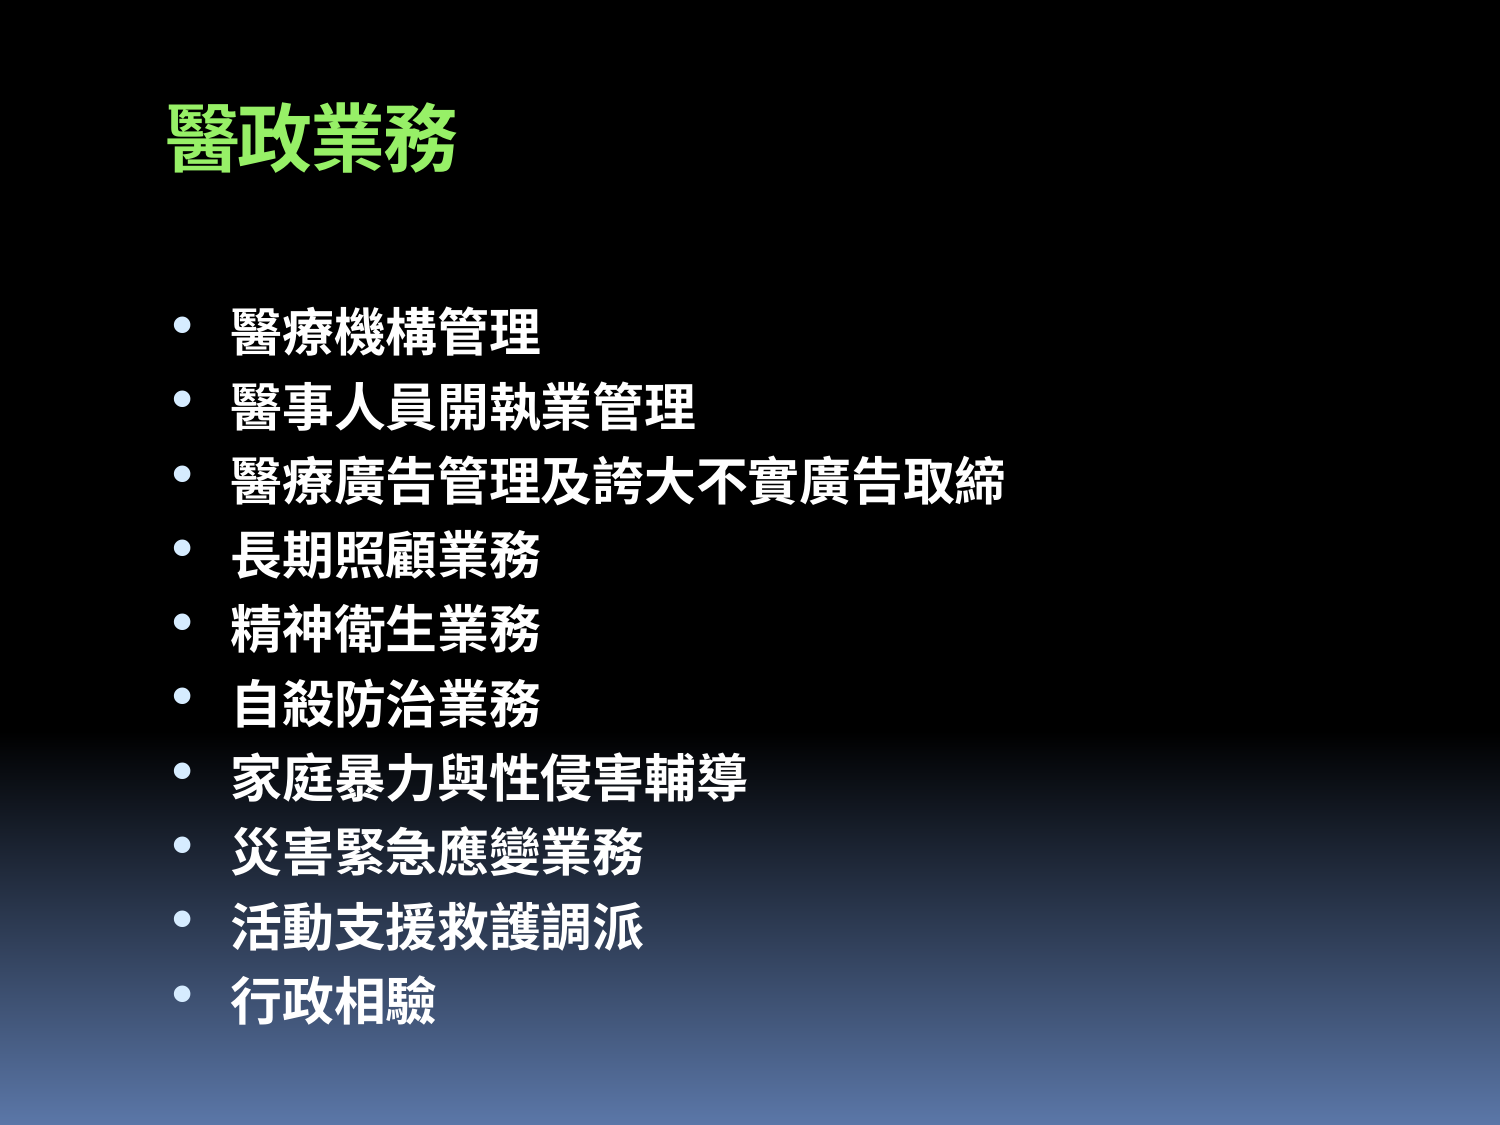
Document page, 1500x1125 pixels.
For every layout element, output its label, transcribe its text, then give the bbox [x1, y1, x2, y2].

title 醫政業務 [150, 83, 1425, 234]
list 醫療機構管理 醫事人員開執業管理 醫療廣告管理及誇大不實廣告取締 長期照顧業務 精神衛生業務 自殺防治業務 家庭暴力與性侵害輔導 災害緊急應變業務 活動支援救護調派 行政相驗 [150, 292, 1425, 1043]
